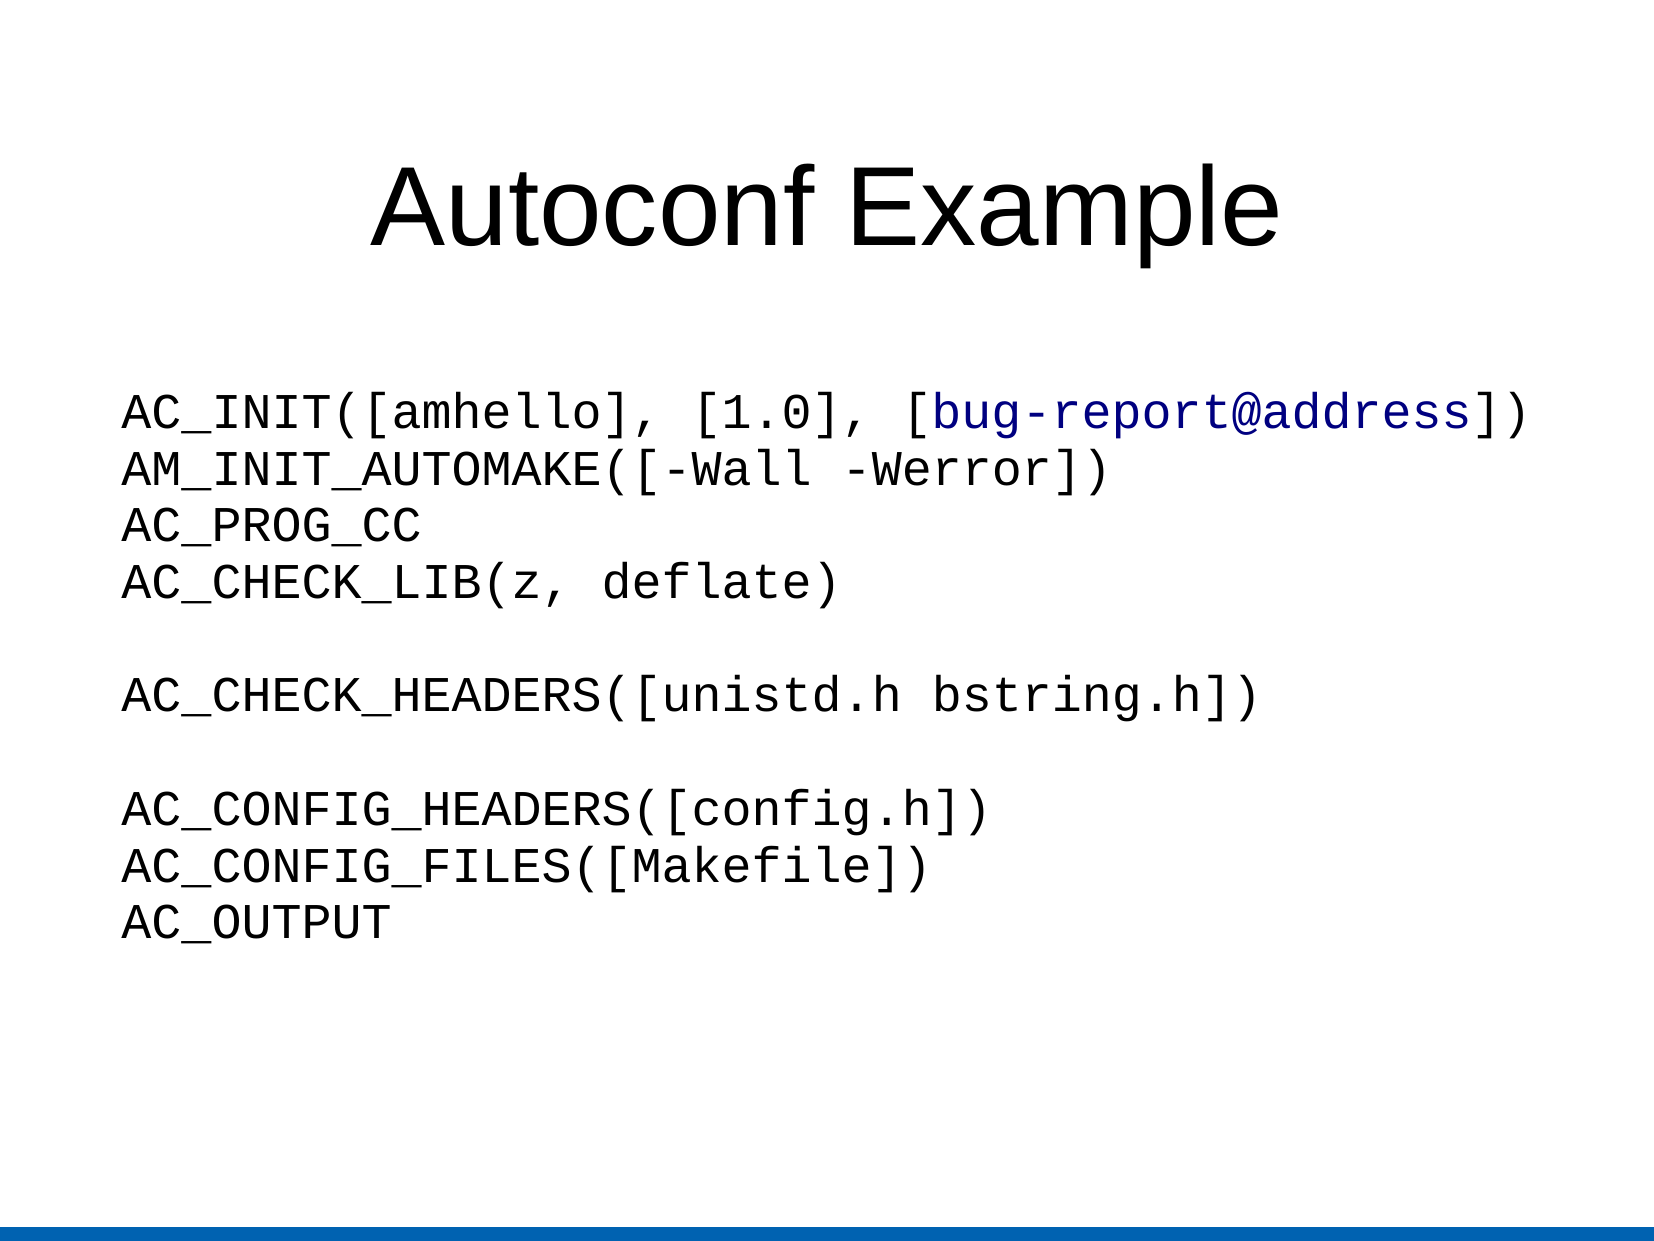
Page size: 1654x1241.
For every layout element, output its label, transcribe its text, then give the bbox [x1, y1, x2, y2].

subtitle AC_INIT([amhello], [1.0], [bug-report@address]) AM_INIT_AUTOMAKE([-Wall -Werror]) AC_PROG_CC AC_CHECK_LIB(z, deflate) AC_CHECK_HEADERS([unistd.h bstring.h]) AC_CONFIG_HEADERS([config.h]) AC_CONFIG_FILES([Makefile]) AC_OUTPUT [121, 315, 1533, 1156]
title Autoconf Example [121, 102, 1533, 311]
